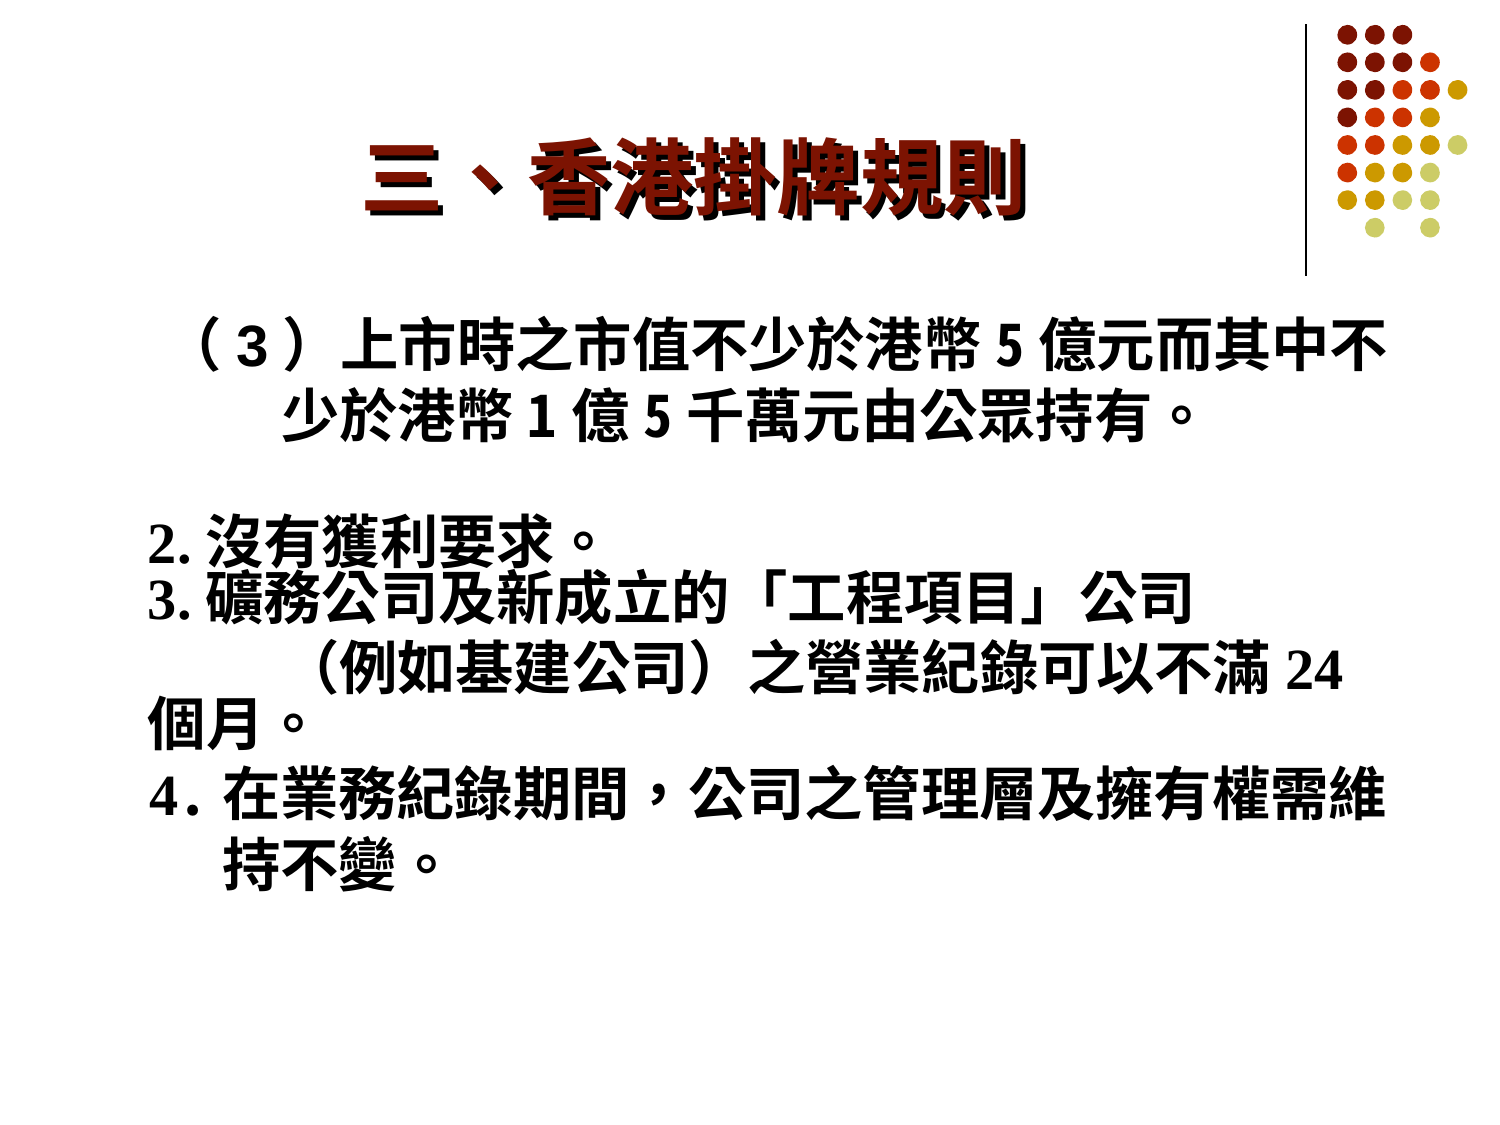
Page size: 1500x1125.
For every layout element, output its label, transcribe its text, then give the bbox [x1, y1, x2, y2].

list （3）上市時之市值不少於港幣5億元而其中不 少於港幣1億5千萬元由公眾持有。 2.沒有獲利要求。 3.礦務公司及新成立的「工程項目」公司 （例如基建公司）之營業紀錄可以不滿24個月。 4.在業務紀錄期間，公司之管理層及擁有權需維 持不變。 [76, 314, 1427, 1012]
title 三、香港掛牌規則 [74, 20, 1313, 233]
